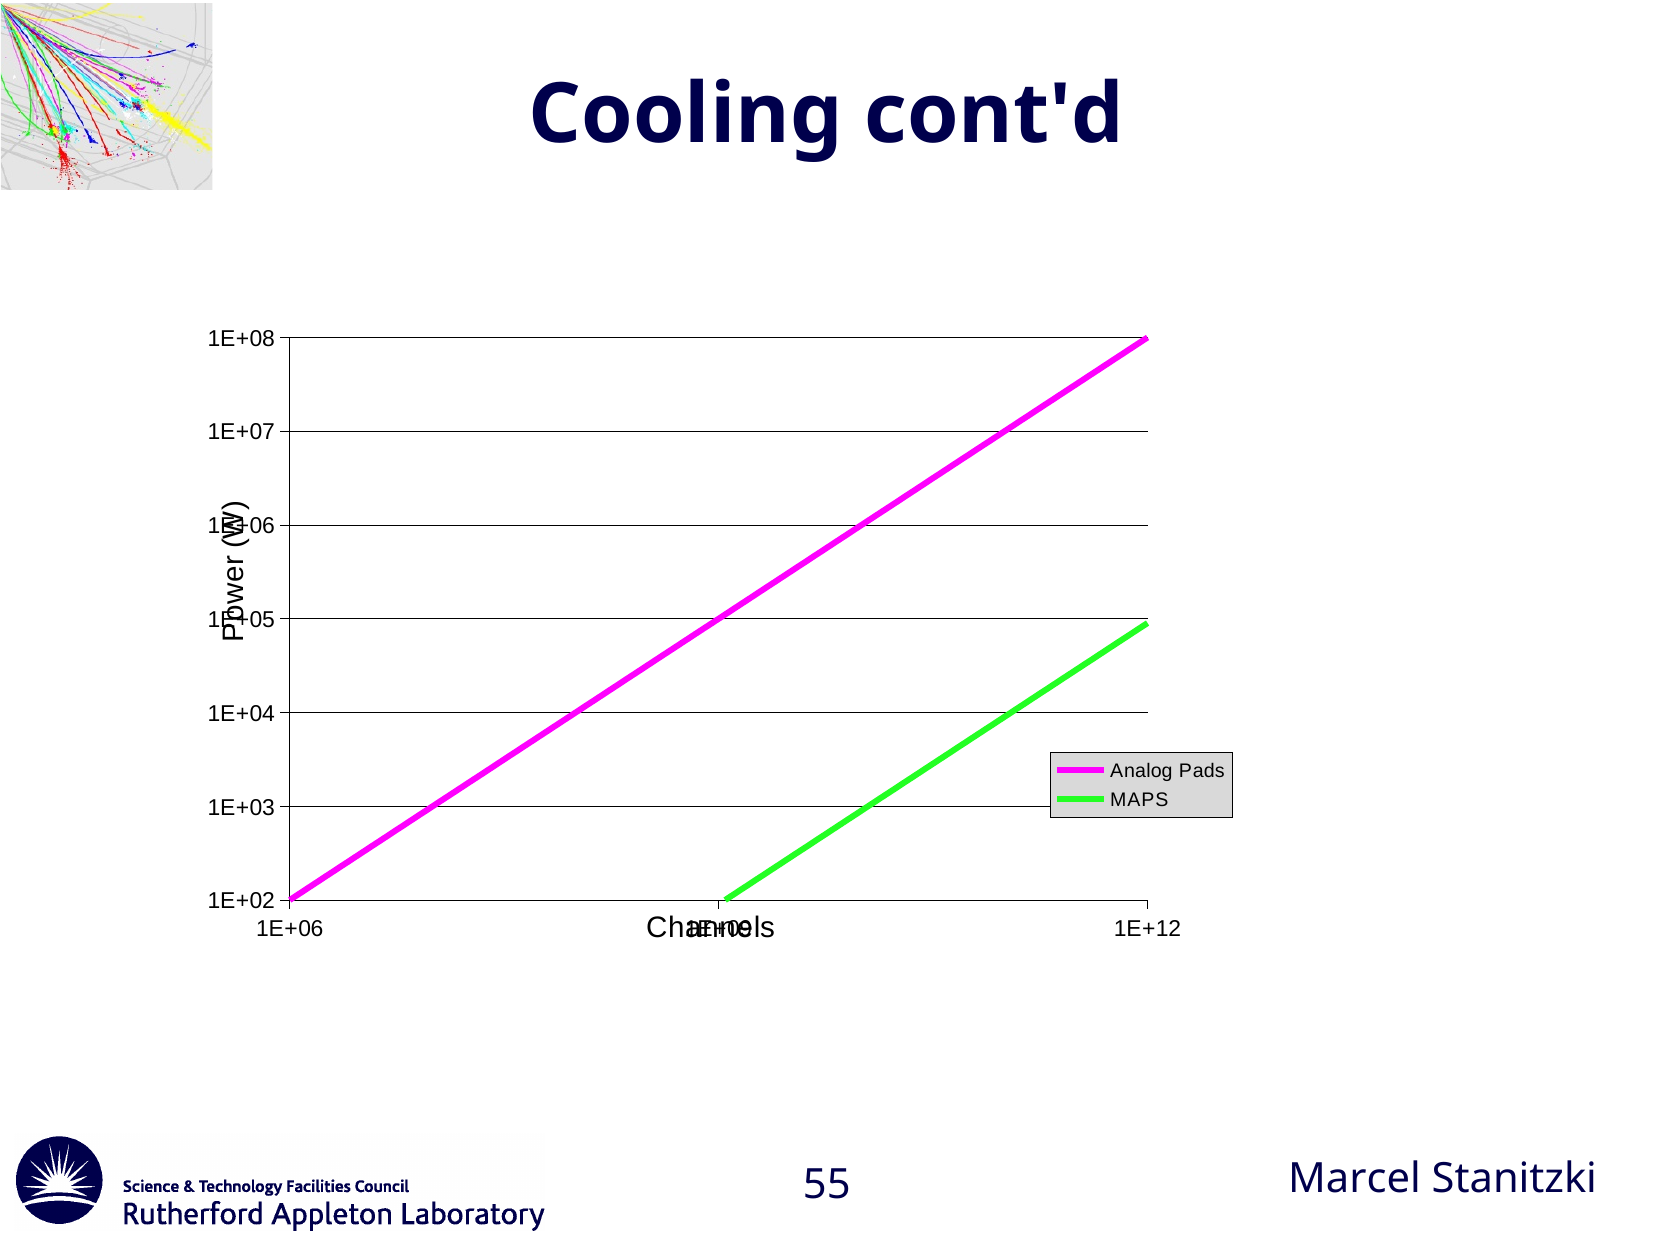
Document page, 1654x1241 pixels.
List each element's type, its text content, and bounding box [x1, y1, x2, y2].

chart [186, 299, 1254, 955]
picture [14, 1133, 545, 1231]
picture [0, 3, 213, 190]
title Cooling cont'd [203, 5, 1451, 213]
